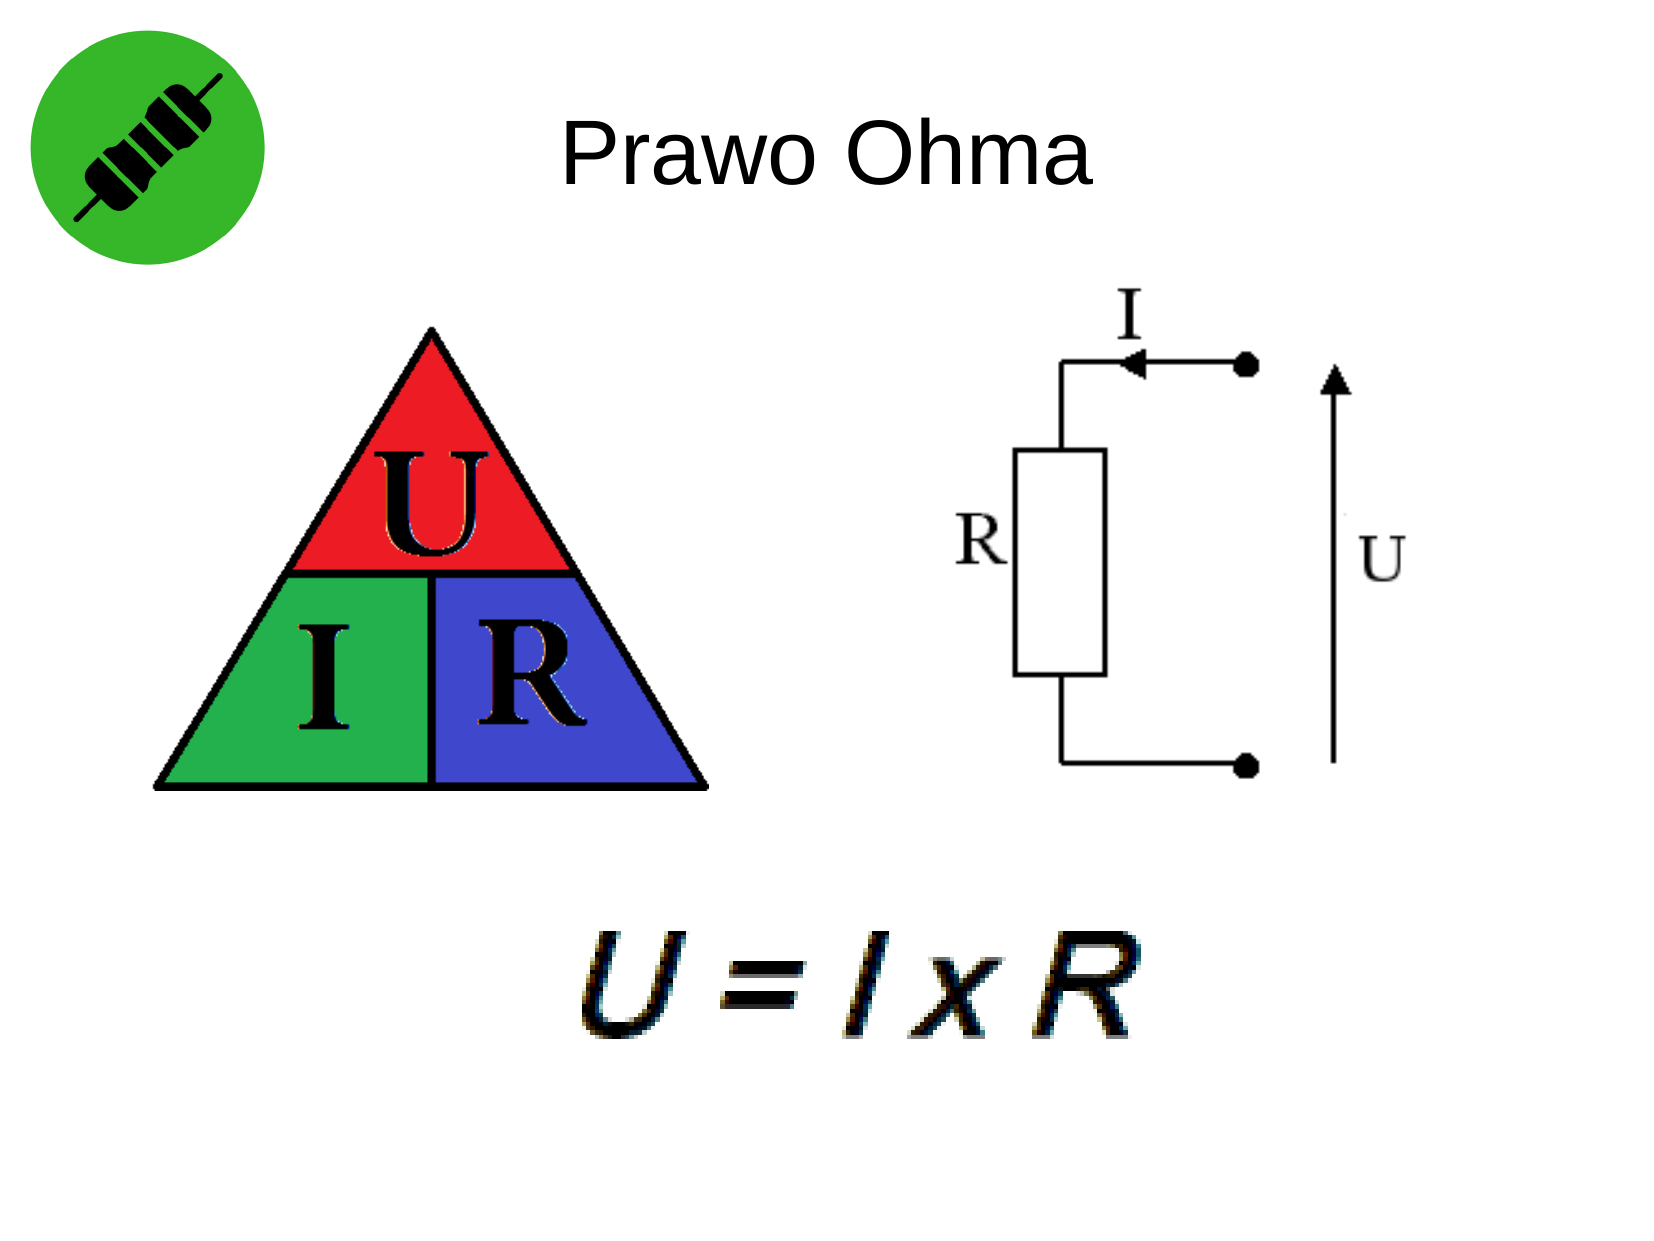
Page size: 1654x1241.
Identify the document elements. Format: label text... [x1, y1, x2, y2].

title Prawo Ohma [266, 49, 1571, 257]
picture [145, 324, 709, 791]
picture [29, 29, 266, 266]
picture [413, 840, 1293, 1123]
picture [944, 254, 1419, 827]
